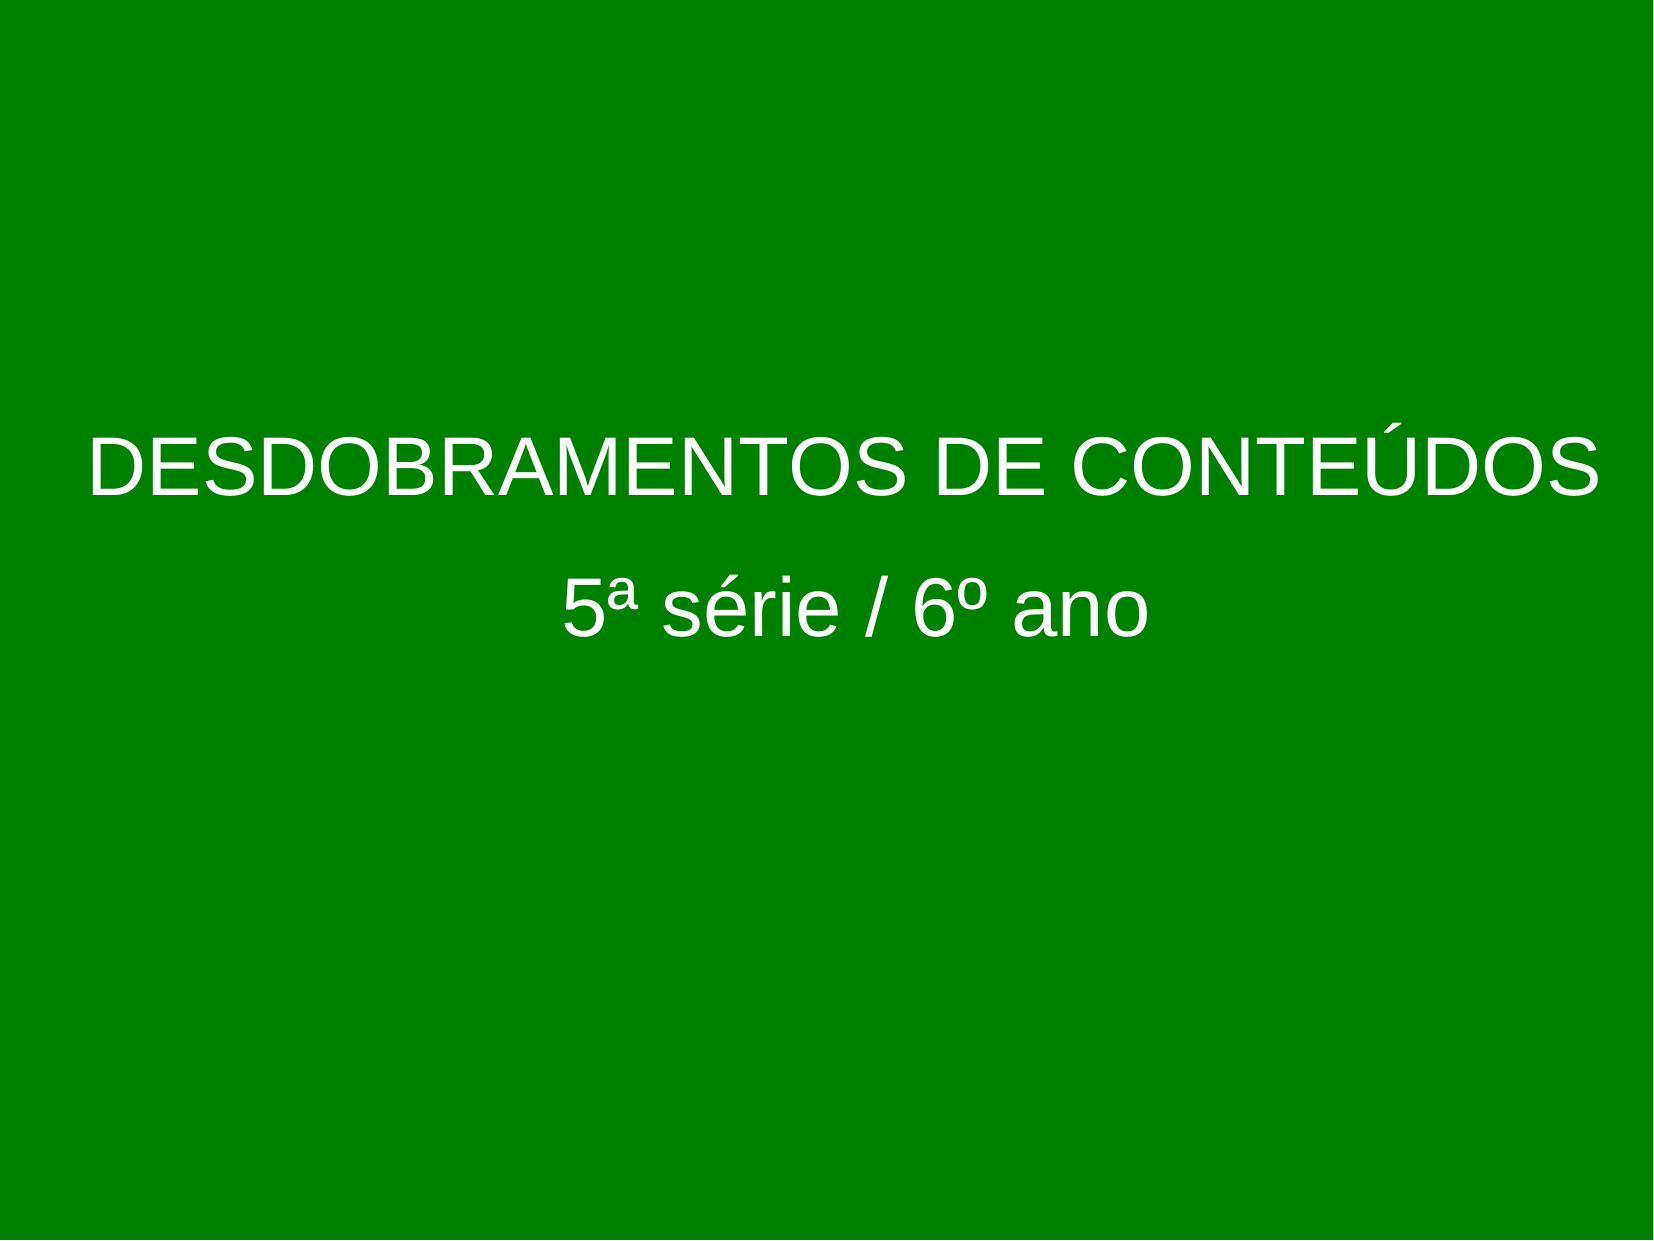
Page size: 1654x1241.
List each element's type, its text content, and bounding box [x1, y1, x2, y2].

text_box DESDOBRAMENTOS DE CONTEÚDOS 5ª série / 6º ano [59, 413, 1654, 739]
